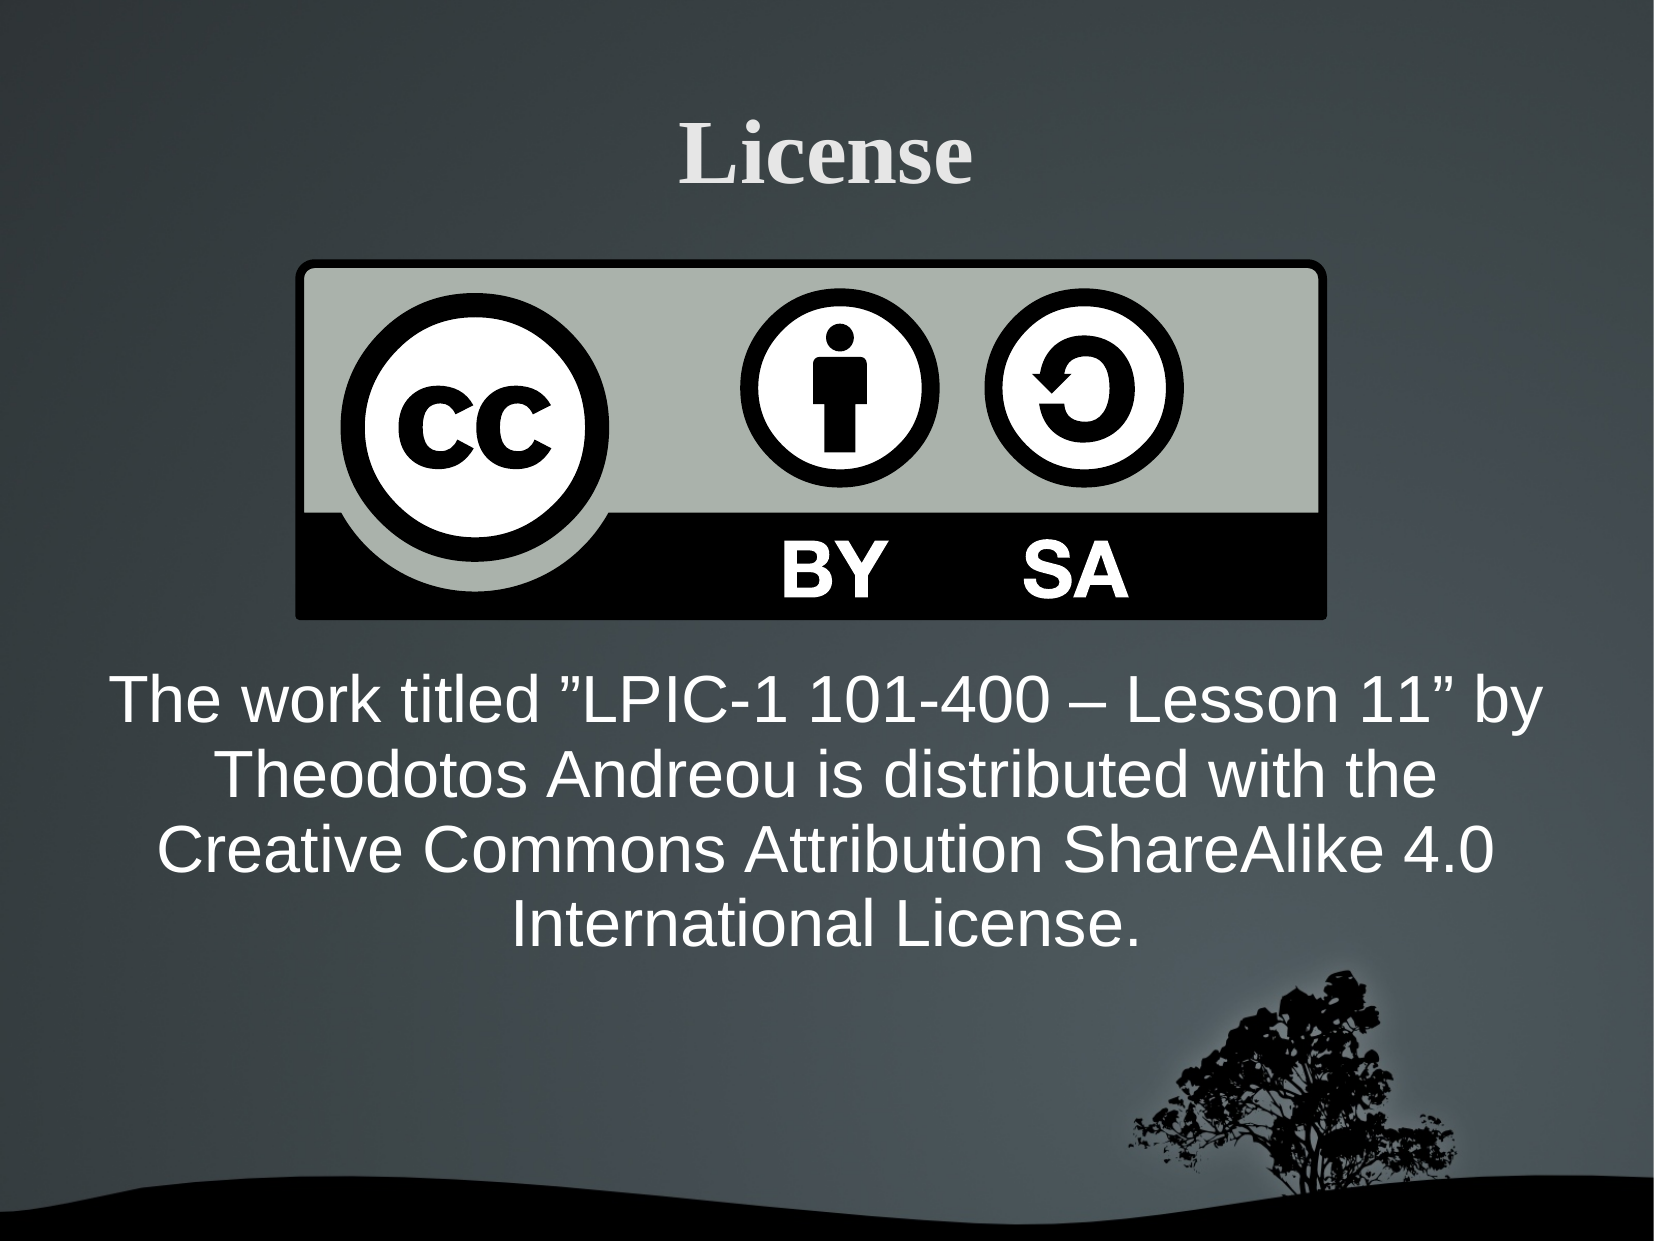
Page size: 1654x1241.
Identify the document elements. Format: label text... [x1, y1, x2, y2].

title License [82, 49, 1571, 257]
picture [0, 0, 1654, 1241]
subtitle The work titled ”LPIC-1 101-400 – Lesson 11” by Theodotos Andreou is distributed with the Creative Commons Attribution ShareAlike 4.0 International License. [82, 290, 1571, 1109]
